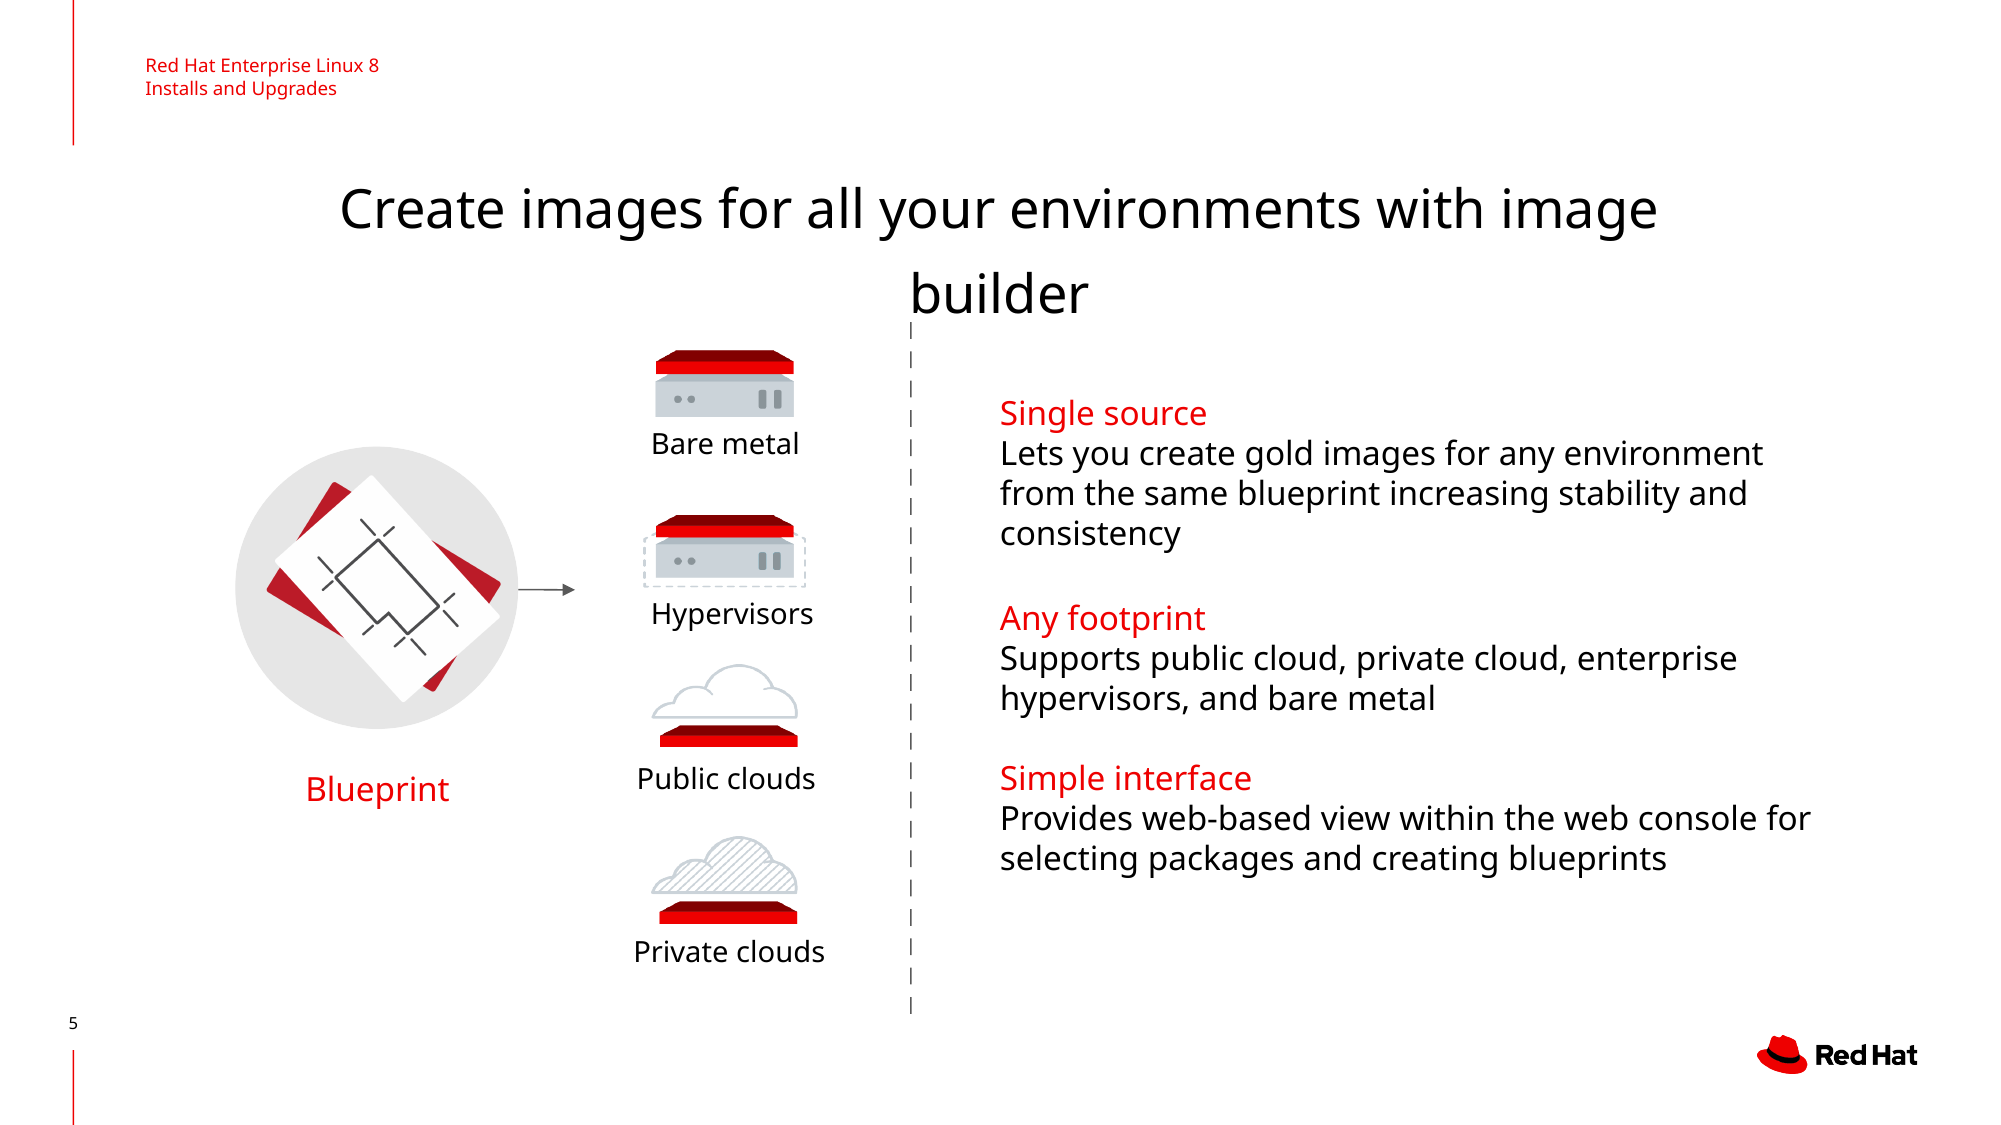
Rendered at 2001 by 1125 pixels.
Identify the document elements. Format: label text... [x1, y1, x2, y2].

picture [655, 350, 794, 417]
picture [651, 664, 798, 747]
text_box Hypervisors [635, 580, 831, 627]
title Create images for all your environments with image builder [287, 155, 1713, 314]
text_box Single source Lets you create gold images for any environment from the same blueprint increasing stability and consistency Any footprint Supports public cloud, private cloud, enterprise hypervisors, and bare metal Simple interface Provides web-based view within the web console for selecting packages and creating blueprints [999, 284, 1834, 985]
picture [167, 370, 586, 788]
text_box Public clouds [621, 745, 846, 792]
picture [1757, 1035, 1918, 1074]
text_box Private clouds [618, 917, 849, 964]
slide_number <number> [13, 1012, 134, 1036]
text_box Red Hat Enterprise Linux 8 Installs and Upgrades [73, 9, 919, 144]
picture [643, 515, 806, 589]
picture [651, 836, 798, 924]
text_box Bare metal [635, 410, 831, 457]
text_box Blueprint [254, 788, 516, 820]
